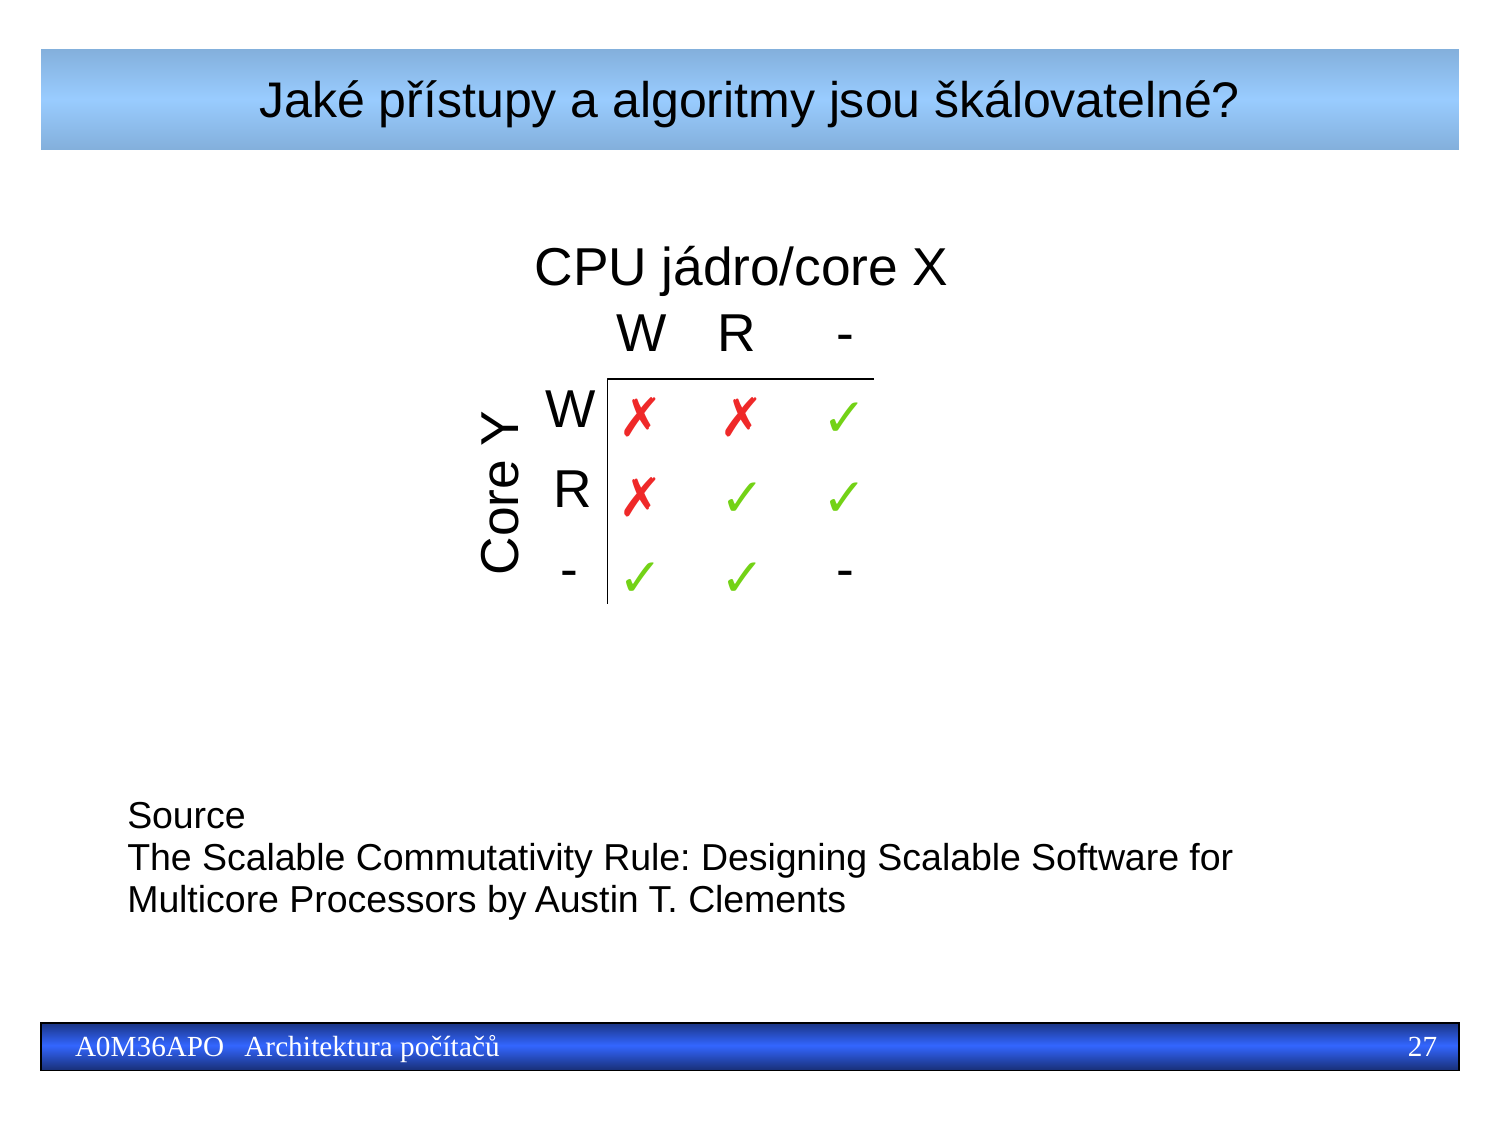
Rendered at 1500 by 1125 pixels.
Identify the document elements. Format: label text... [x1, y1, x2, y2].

text_box W [545, 379, 596, 439]
text_box Source The Scalable Commutativity Rule: Designing Scalable Software for Multicore Processors by Austin T. Clements [112, 787, 1338, 929]
text_box ✗ [618, 466, 664, 529]
text_box R [717, 303, 786, 363]
text_box ✓ [720, 546, 766, 609]
text_box W [616, 303, 686, 363]
text_box ✓ [720, 466, 766, 529]
text_box - [836, 303, 854, 363]
text_box CPU jádro/core X [534, 236, 949, 297]
text_box Core Y [470, 410, 531, 576]
text_box - [836, 539, 855, 599]
text_box R [553, 459, 593, 519]
text_box ✓ [822, 466, 868, 529]
title Jaké přístupy a algoritmy jsou škálovatelné? [41, 49, 1459, 150]
text_box ✓ [618, 546, 664, 609]
text_box - [560, 539, 579, 599]
text_box ✗ [719, 386, 774, 449]
text_box ✓ [822, 386, 868, 449]
text_box ✗ [618, 386, 673, 449]
